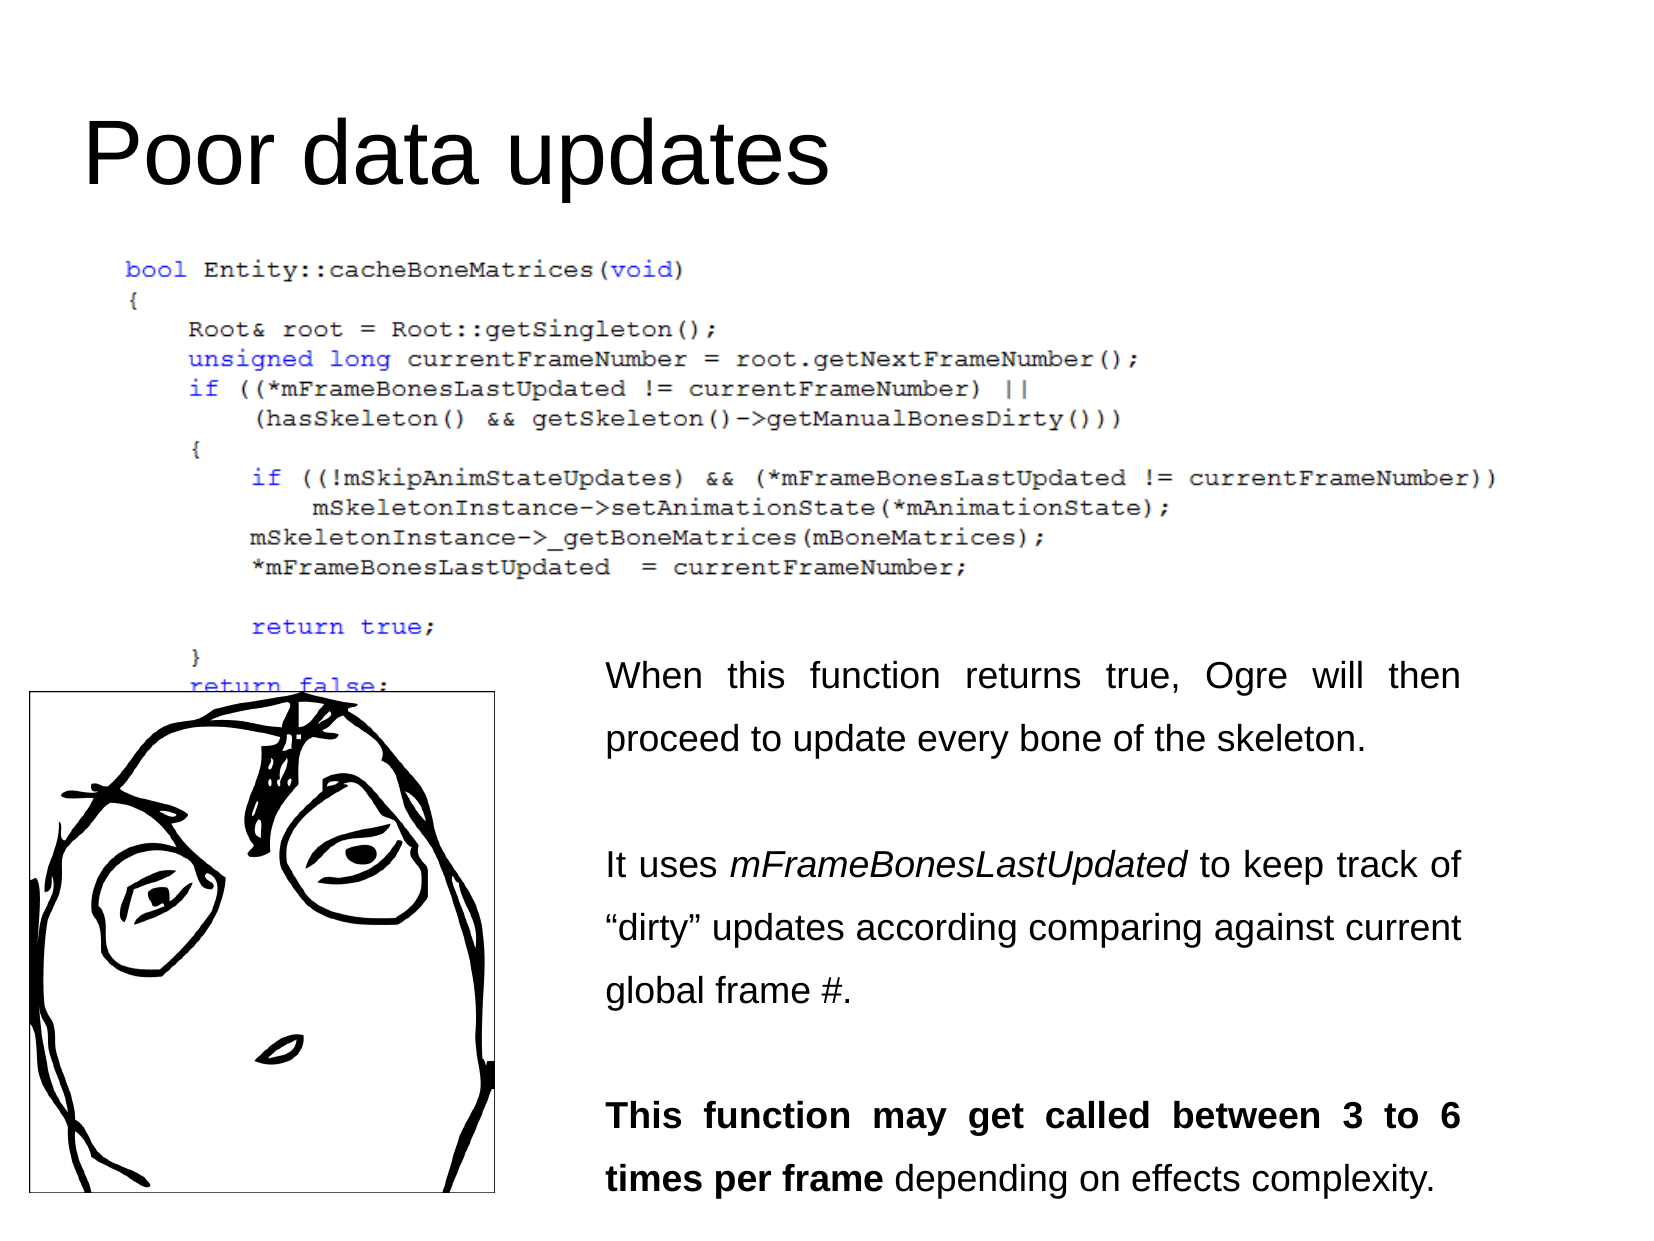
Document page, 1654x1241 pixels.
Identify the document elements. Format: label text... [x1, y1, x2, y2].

text_box When this function returns true, Ogre will then proceed to update every bone of the skeleton. It uses mFrameBonesLastUpdated to keep track of “dirty” updates according comparing against current global frame #. This function may get called between 3 to 6 times per frame depending on effects complexity. [590, 625, 1477, 1191]
picture [29, 252, 1517, 1193]
title Poor data updates [82, 49, 1571, 257]
